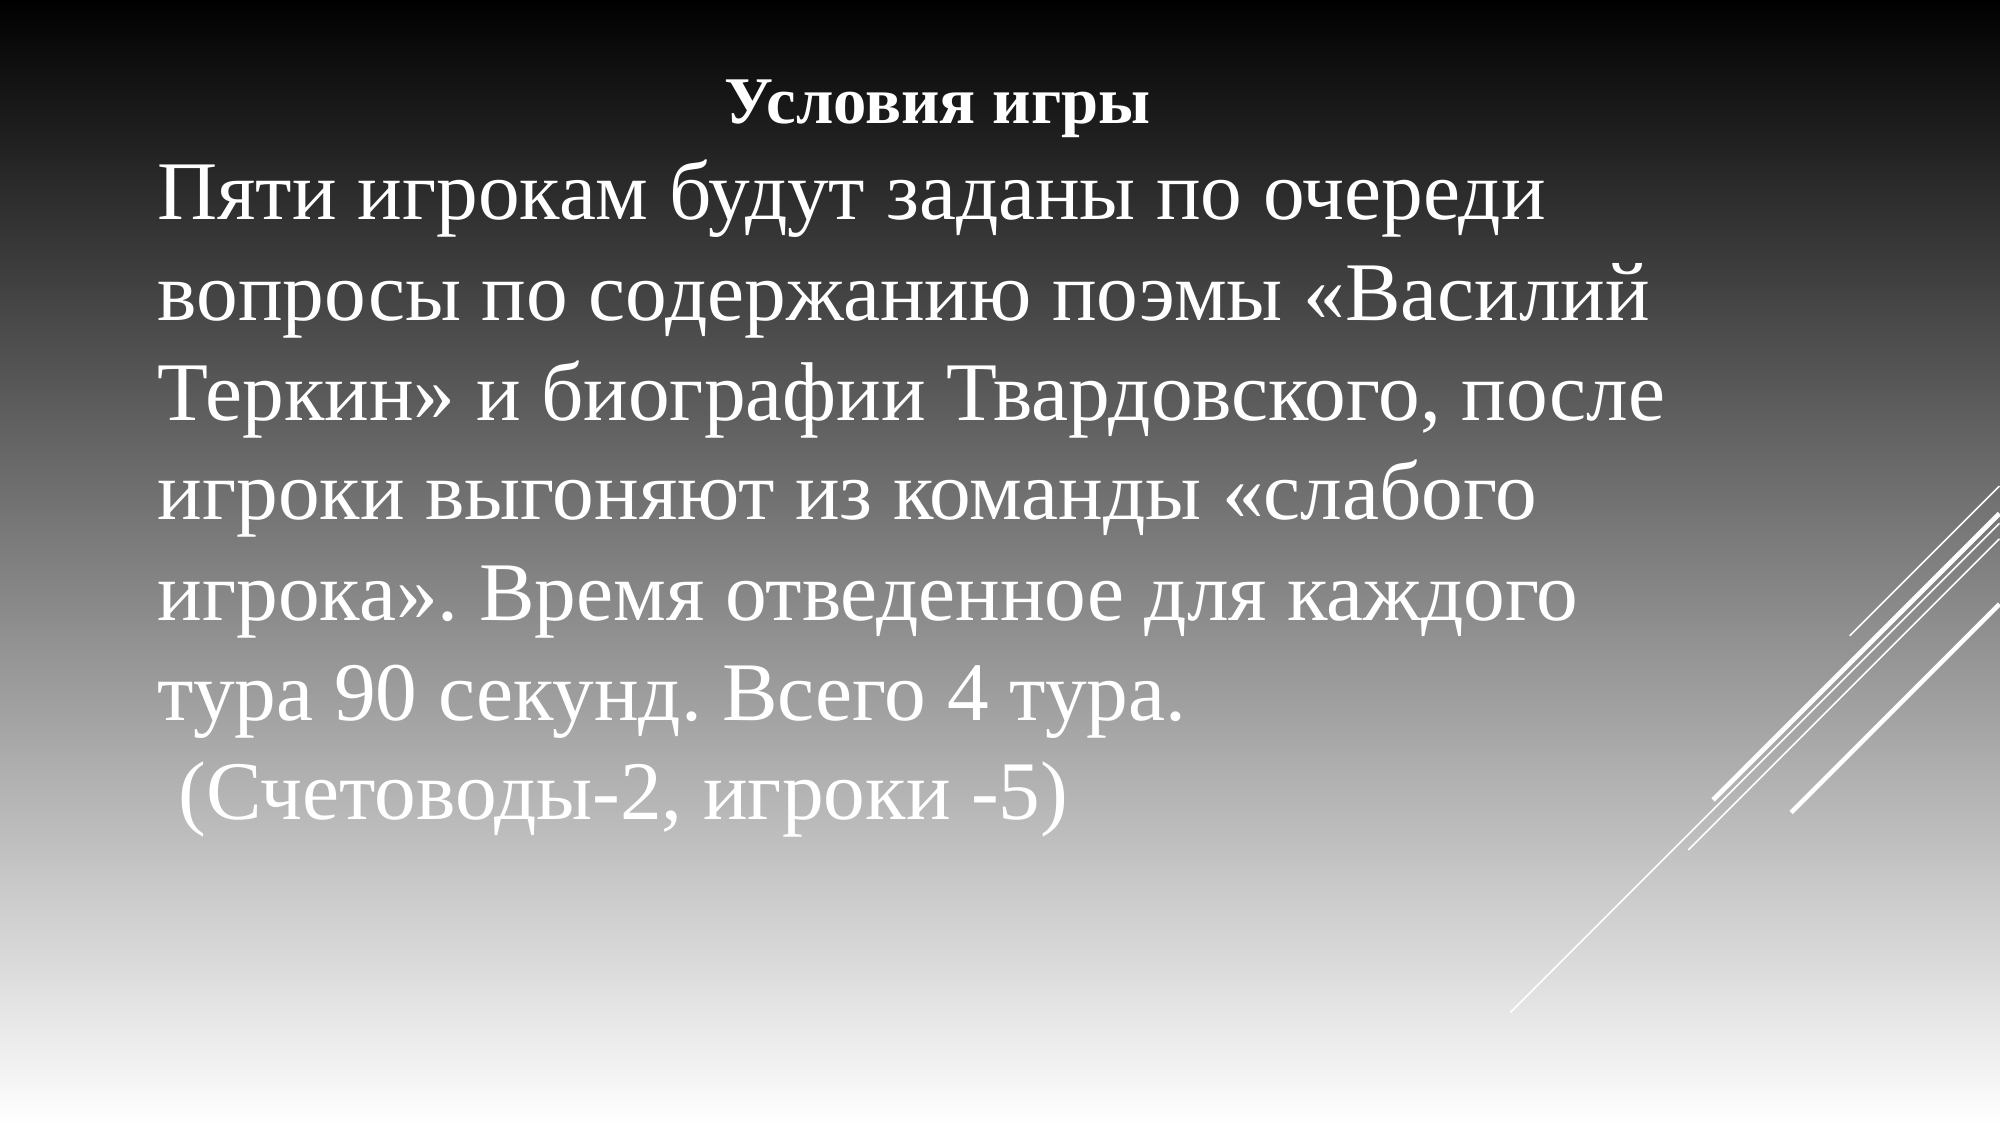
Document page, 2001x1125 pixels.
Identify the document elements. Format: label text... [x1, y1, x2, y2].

text_box Условия игры Пяти игрокам будут заданы по очереди вопросы по содержанию поэмы «Василий Теркин» и биографии Твардовского, после игроки выгоняют из команды «слабого игрока». Время отведенное для каждого тура 90 секунд. Всего 4 тура. (Счетоводы-2, игроки -5) [143, 49, 1749, 935]
